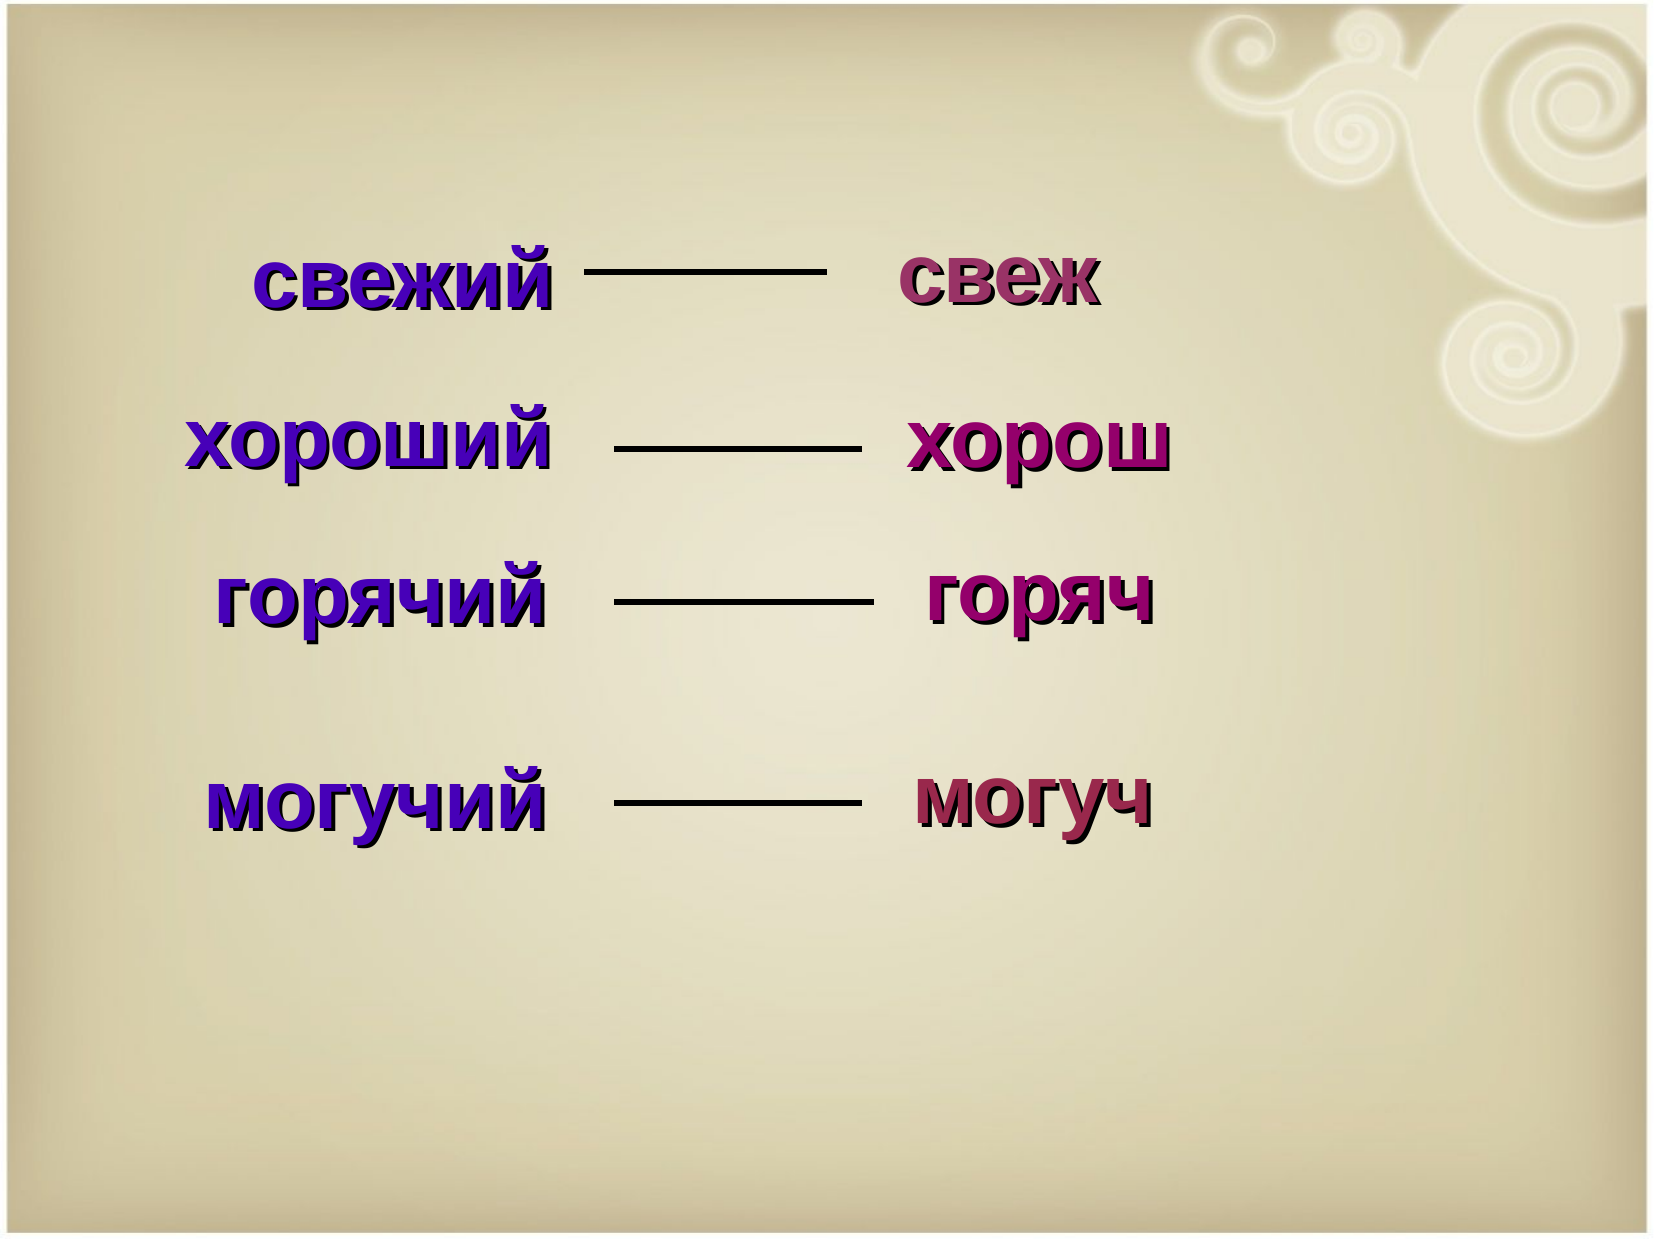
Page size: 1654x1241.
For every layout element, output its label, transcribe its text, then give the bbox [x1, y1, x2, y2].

text_box свеж [882, 219, 1320, 328]
text_box могуч [897, 741, 1217, 850]
text_box горячий [199, 541, 589, 650]
text_box горяч [909, 538, 1347, 647]
text_box могучий [188, 745, 567, 854]
text_box хороший [169, 383, 572, 492]
picture [0, 0, 1654, 1239]
text_box хорош [891, 384, 1247, 493]
text_box свежий [236, 224, 585, 333]
